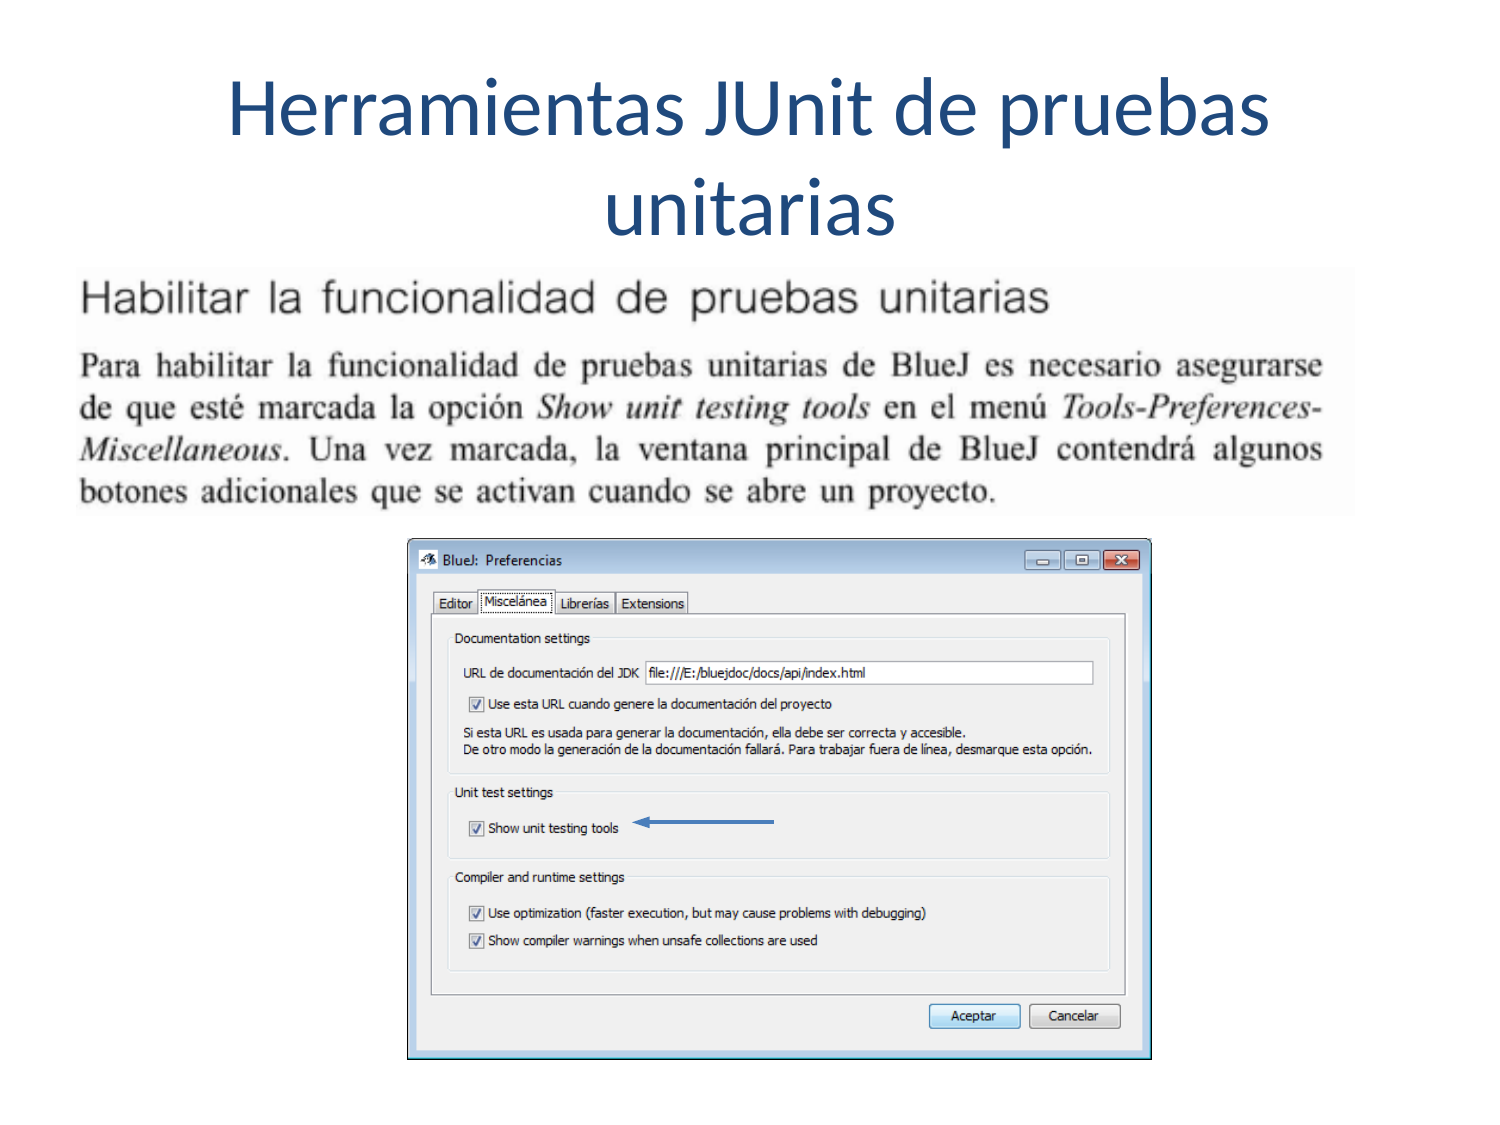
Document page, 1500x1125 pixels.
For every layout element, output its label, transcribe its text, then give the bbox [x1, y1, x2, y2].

title Herramientas JUnit de pruebas unitarias [75, 45, 1426, 233]
picture [76, 267, 1355, 516]
picture [407, 538, 1152, 1060]
